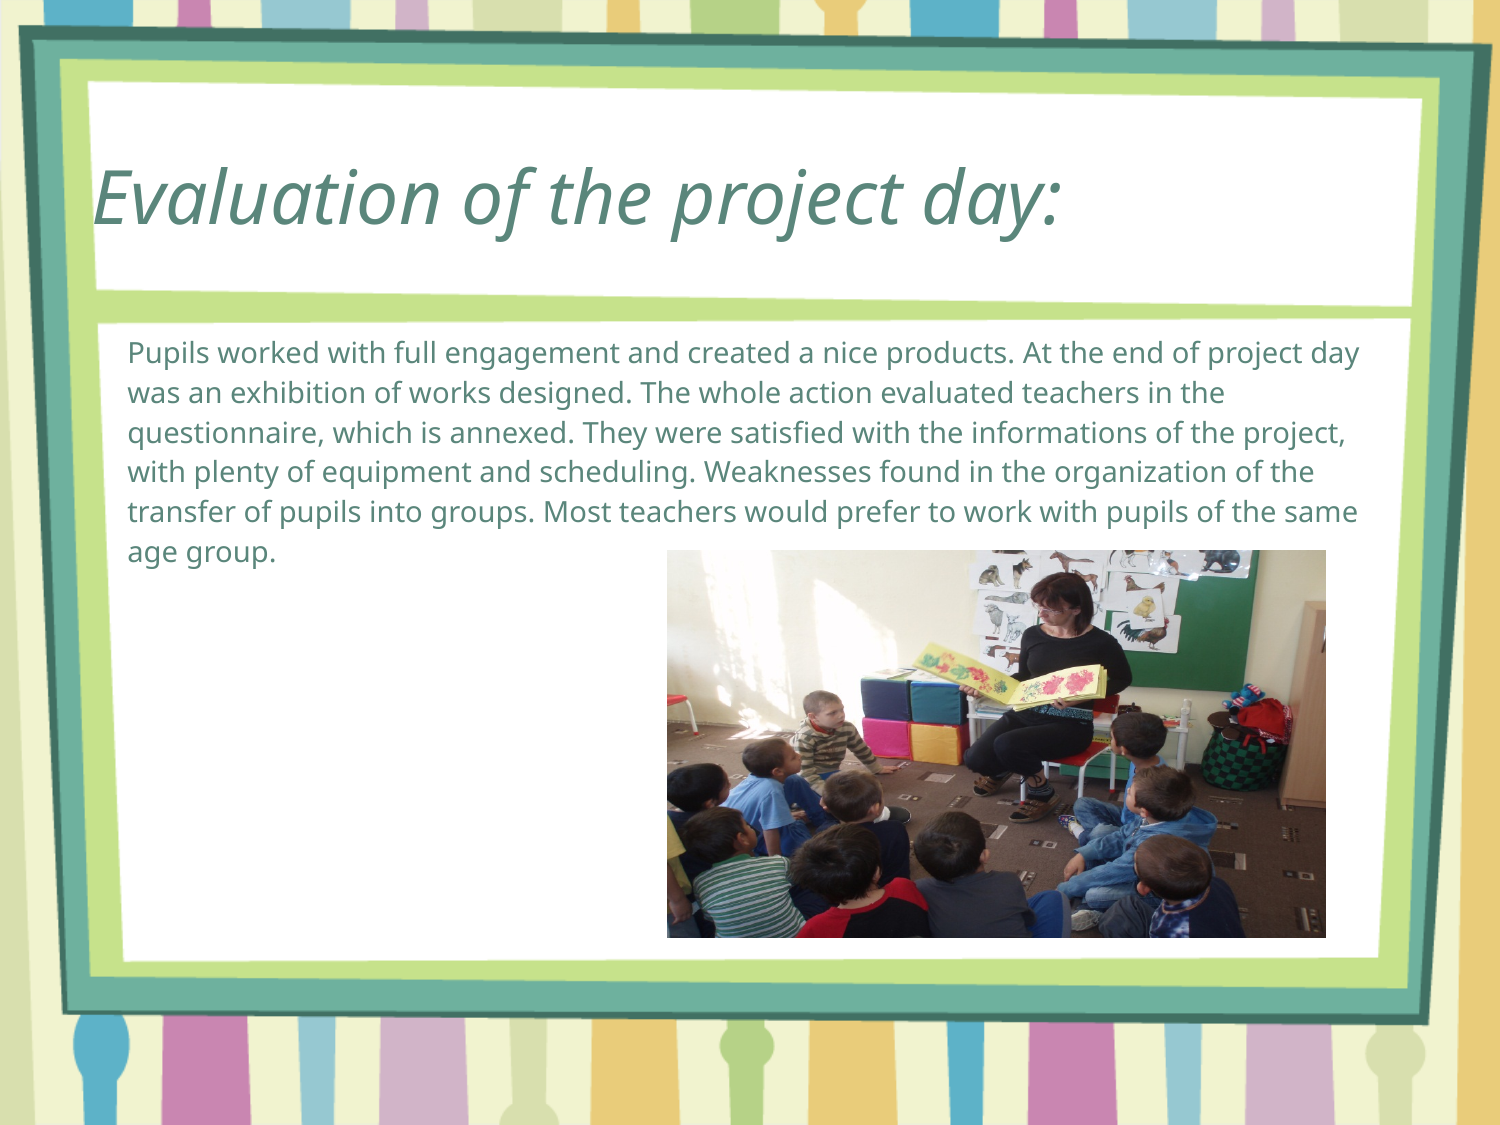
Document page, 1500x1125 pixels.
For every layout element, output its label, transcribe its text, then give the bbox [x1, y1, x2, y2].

title Evaluation of the project day: [76, 101, 1427, 290]
list Pupils worked with full engagement and created a nice products. At the end of project day was an exhibition of works designed. The whole action evaluated teachers in the questionnaire, which is annexed. They were satisfied with the informations of the project, with plenty of equipment and scheduling. Weaknesses found in the organization of the transfer of pupils into groups. Most teachers would prefer to work with pupils of the same age group. [112, 324, 1400, 1005]
picture [0, 0, 1500, 1125]
